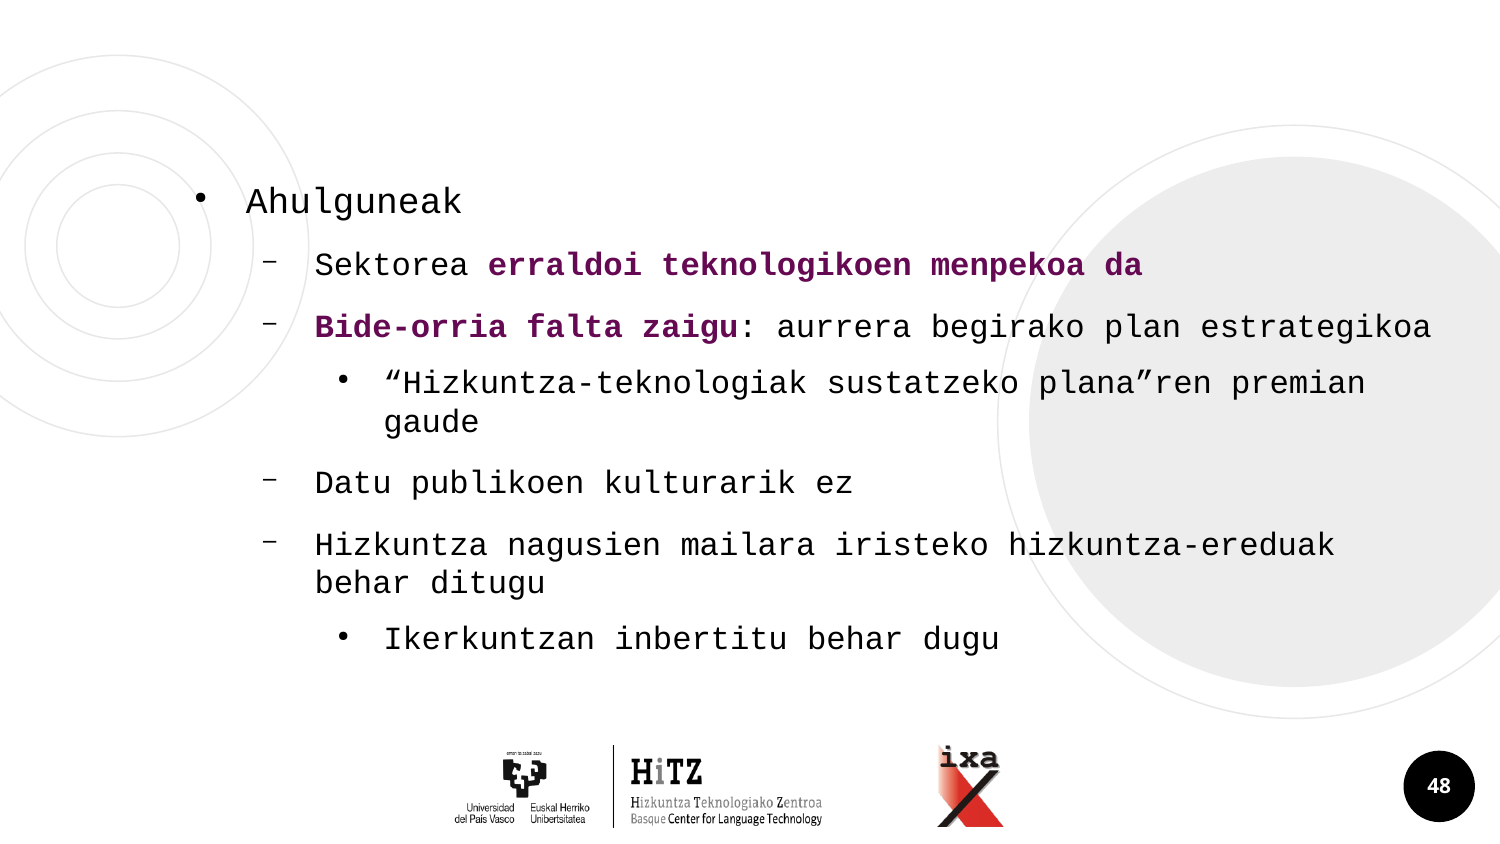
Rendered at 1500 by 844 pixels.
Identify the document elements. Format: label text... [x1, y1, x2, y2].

text_box <zenbakia> [1403, 750, 1475, 823]
picture [937, 744, 1004, 827]
list Ahulguneak Sektorea erraldoi teknologikoen menpekoa da Bide-orria falta zaigu: aurrera begirako plan estrategikoa “Hizkuntza-teknologiak sustatzeko plana”ren premian gaude Datu publikoen kulturarik ez Hizkuntza nagusien mailara iristeko hizkuntza-ereduak behar ditugu Ikerkuntzan inbertitu behar dugu [177, 177, 1441, 662]
picture [450, 745, 827, 828]
